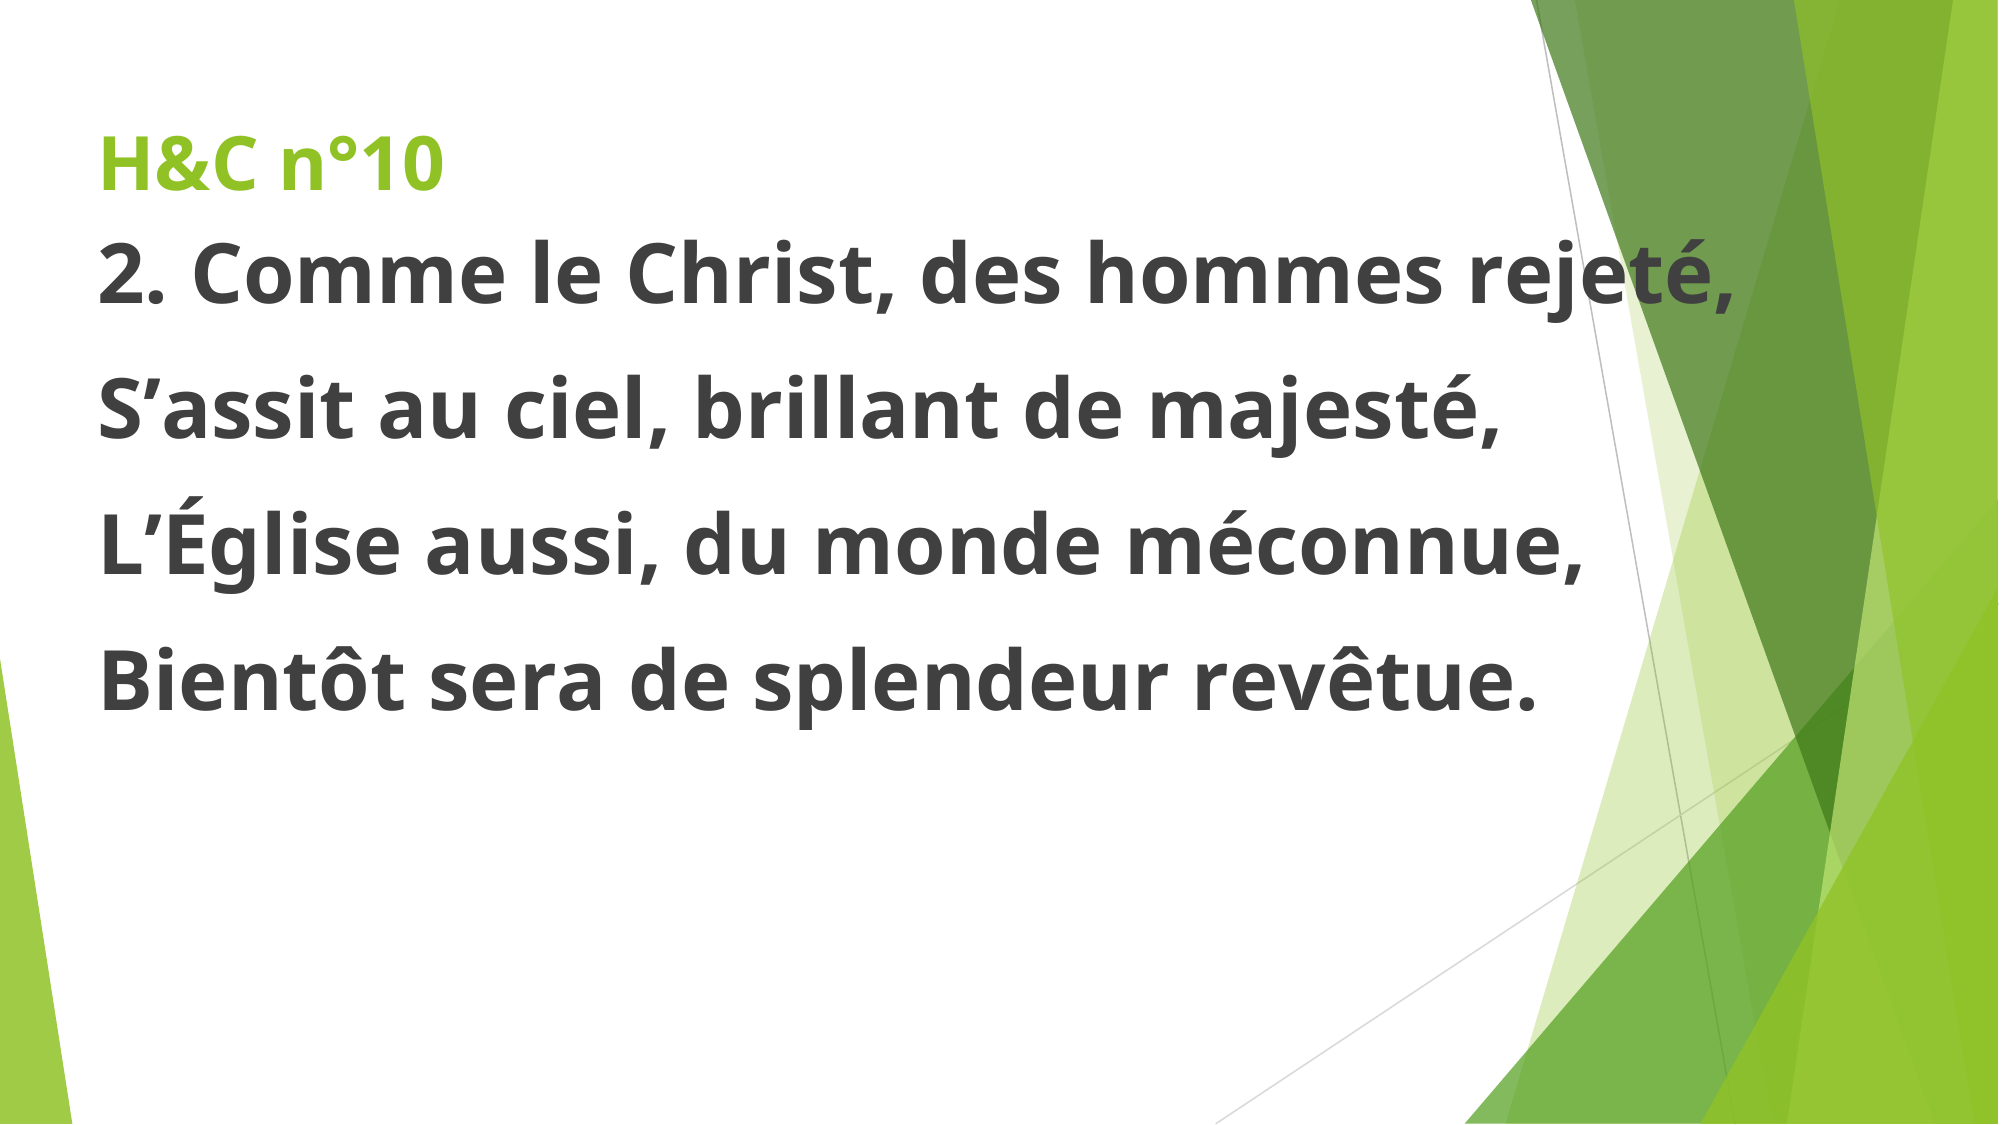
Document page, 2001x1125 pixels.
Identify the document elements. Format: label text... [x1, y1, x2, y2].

text_box H&C n°10 [82, 107, 497, 197]
text_box 2. Comme le Christ, des hommes rejeté, S’assit au ciel, brillant de majesté, L’Église aussi, du monde méconnue, Bientôt sera de splendeur revêtue. [82, 197, 1784, 1075]
